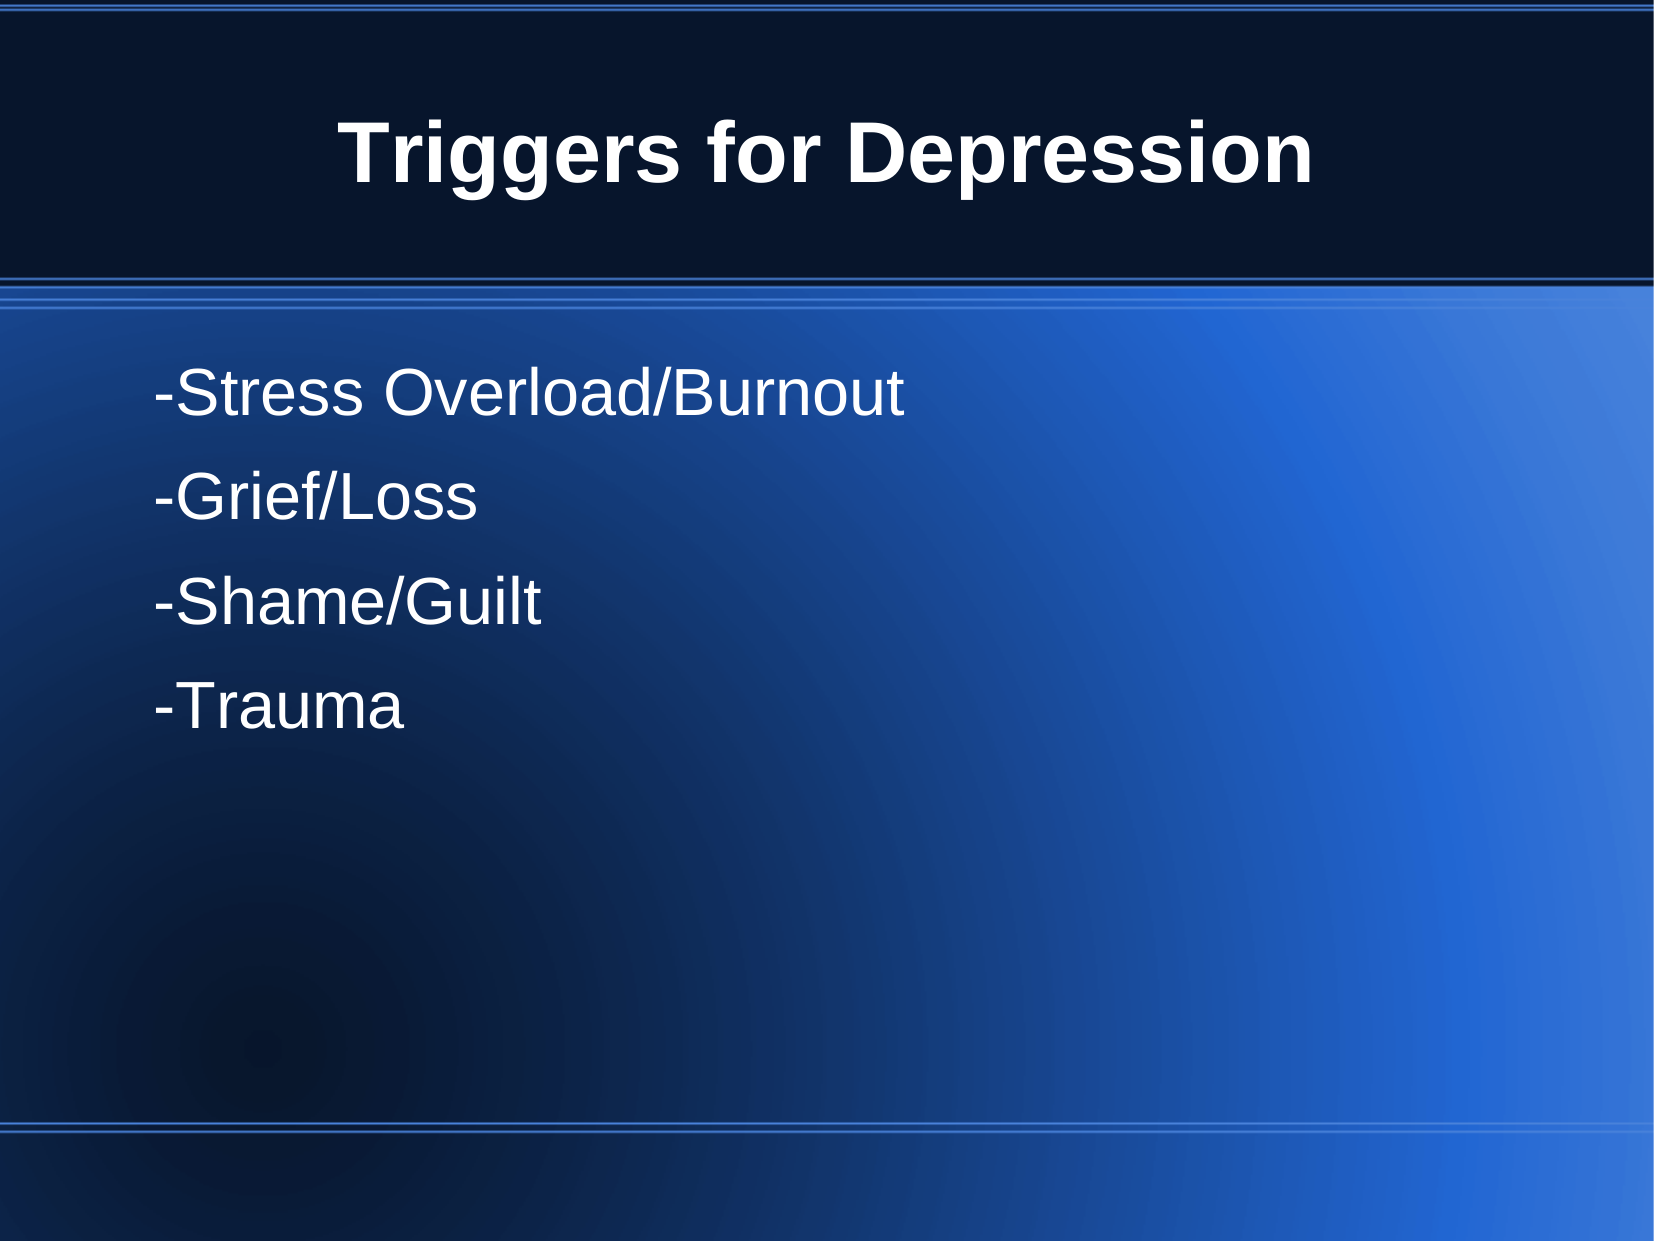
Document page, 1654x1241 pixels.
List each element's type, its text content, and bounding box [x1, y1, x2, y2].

title Triggers for Depression [82, 49, 1571, 257]
list -Stress Overload/Burnout -Grief/Loss -Shame/Guilt -Trauma [82, 355, 1571, 1058]
picture [0, 0, 1654, 1241]
